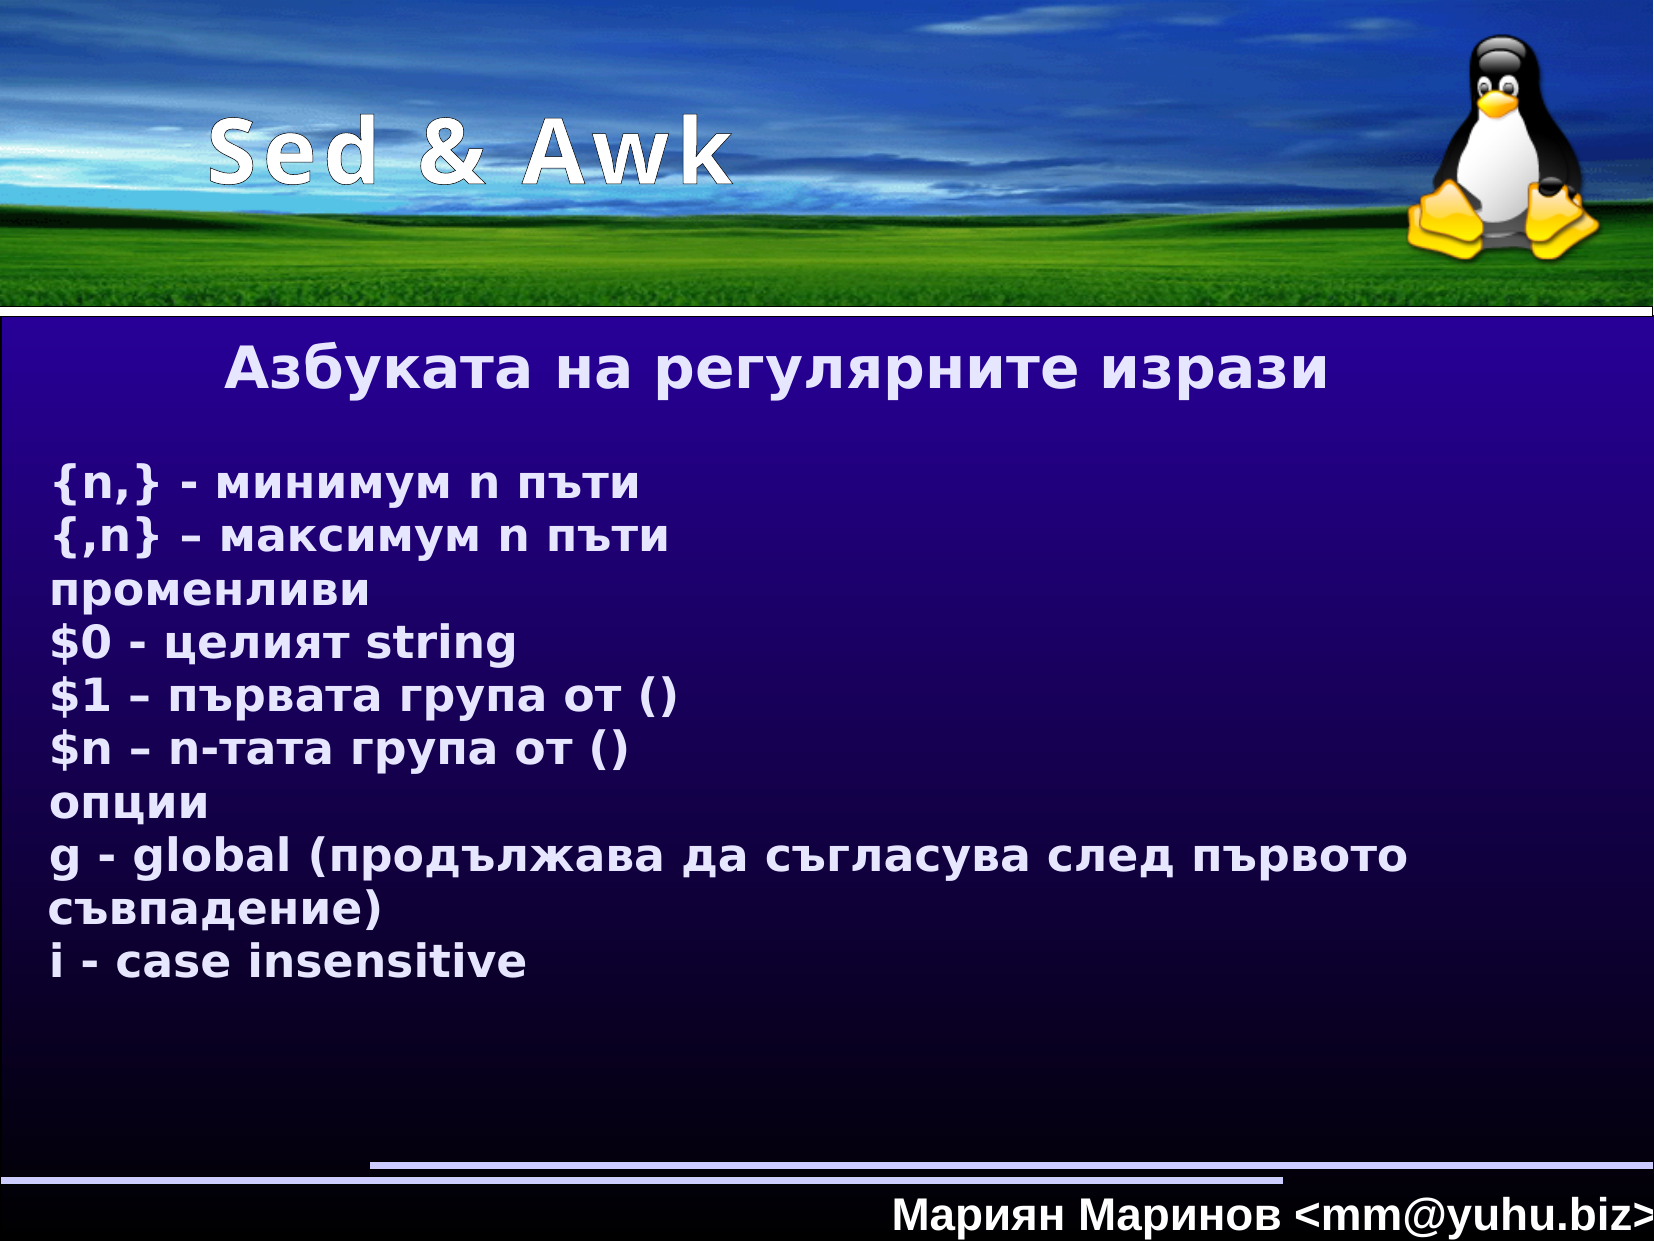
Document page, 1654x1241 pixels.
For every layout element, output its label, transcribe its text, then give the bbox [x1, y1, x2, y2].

text_box [0, 1088, 1653, 1241]
list Азбуката на регулярните изрази {n,} - минимум n пъти {,n} – максимум n пъти променливи $0 - целият string $1 – първата група от () $n – n-тата група от () опции g - global (продължава да съгласува след първото съвпадение) i - case insensitive [0, 335, 1653, 1088]
text_box [0, 306, 1653, 335]
title Sed & Awk [206, 44, 1389, 252]
picture [0, 0, 1653, 306]
text_box Мариян Маринов <mm@yuhu.biz> [891, 1189, 1653, 1241]
